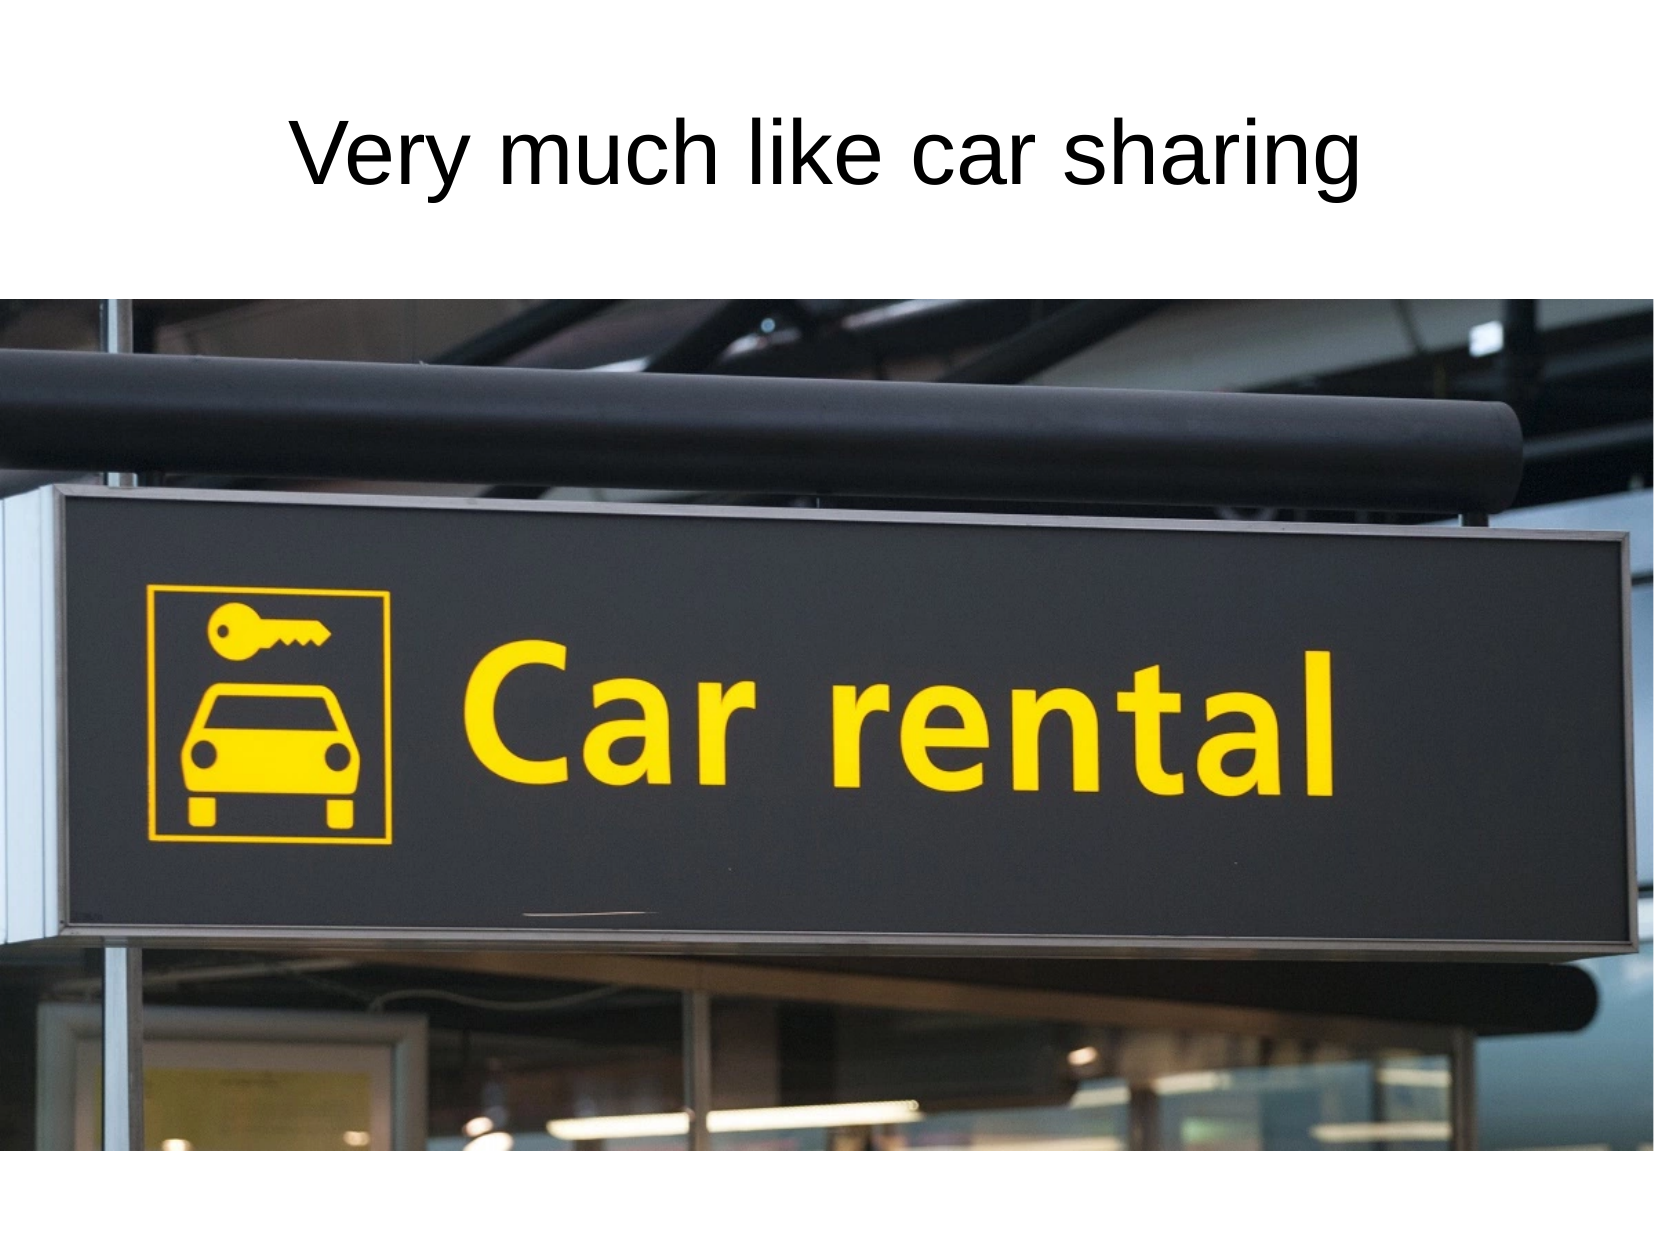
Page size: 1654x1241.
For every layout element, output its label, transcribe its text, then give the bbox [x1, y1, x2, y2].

title Very much like car sharing [82, 49, 1571, 257]
picture [0, 299, 1654, 1151]
